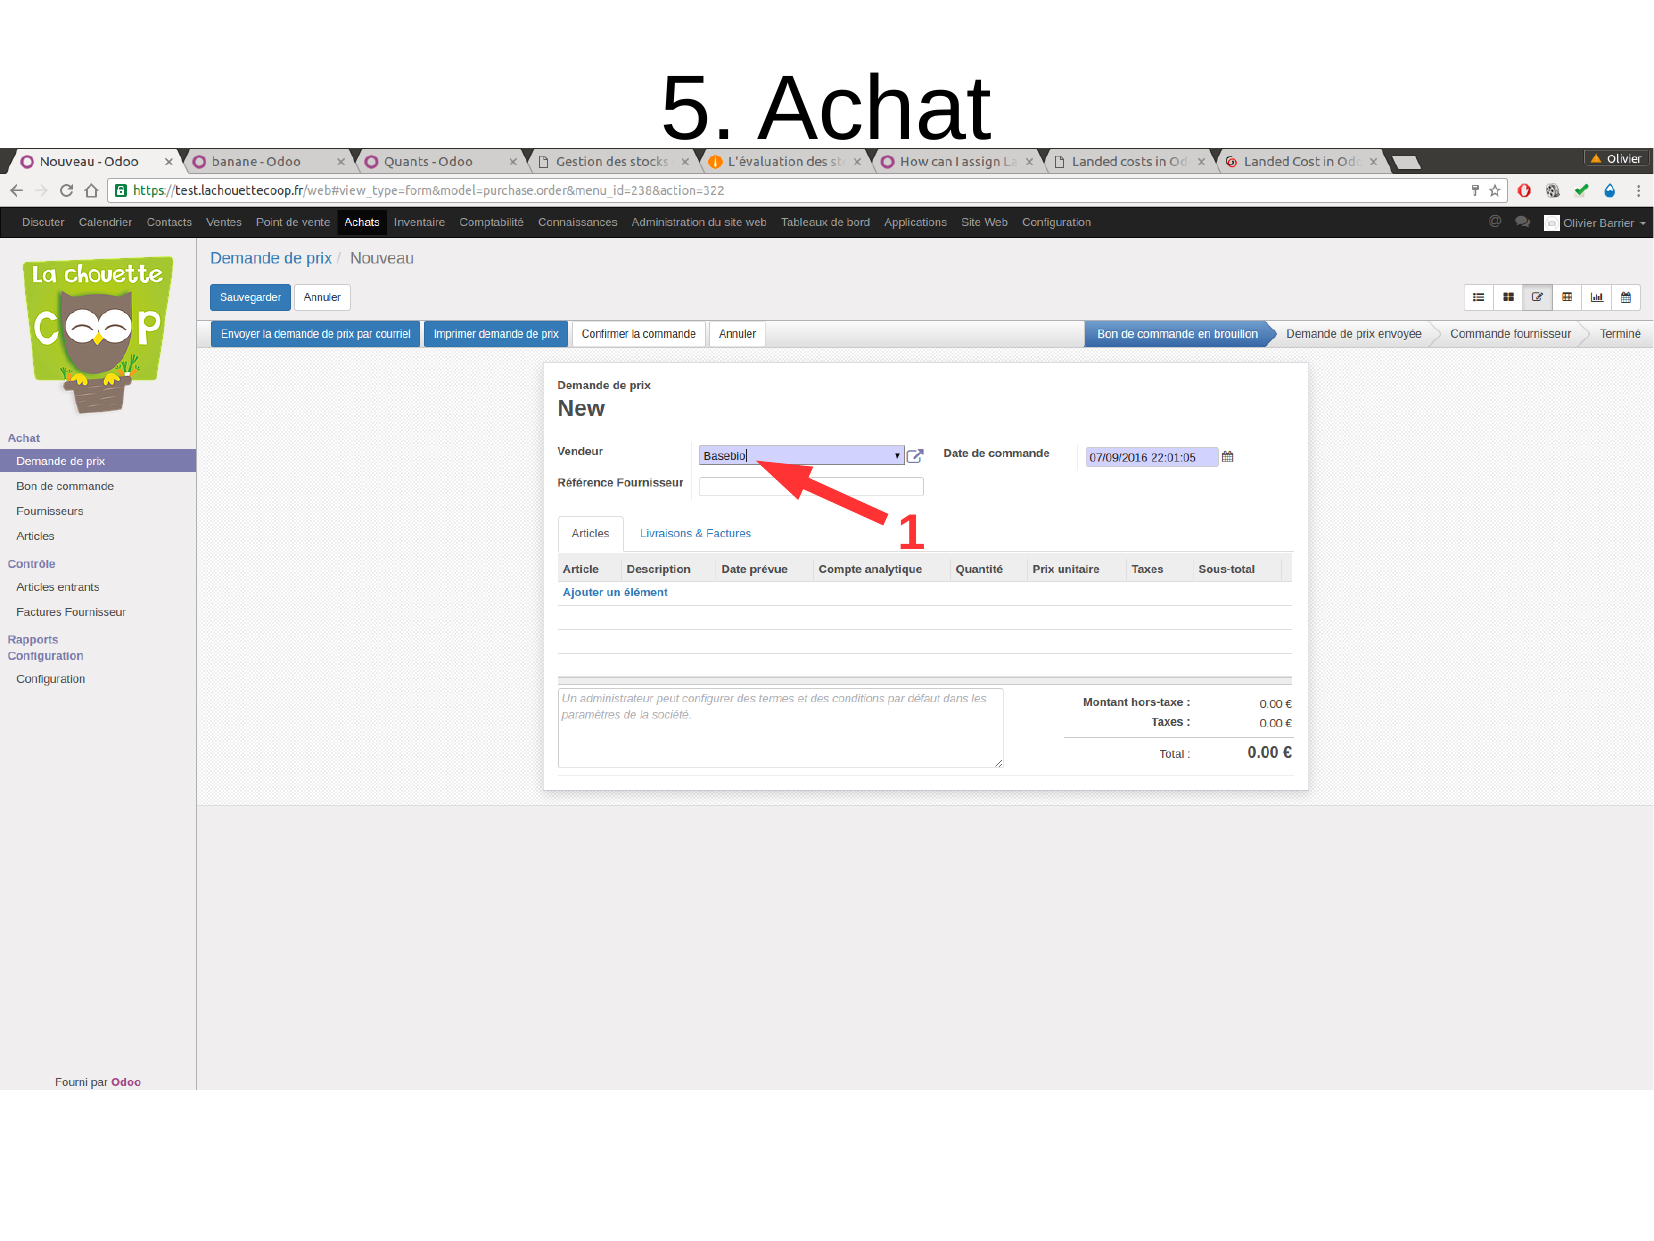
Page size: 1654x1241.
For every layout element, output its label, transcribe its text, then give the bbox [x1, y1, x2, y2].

title 5. Achat [82, 49, 1571, 148]
text_box 1 [882, 496, 941, 568]
picture [0, 148, 1654, 1090]
